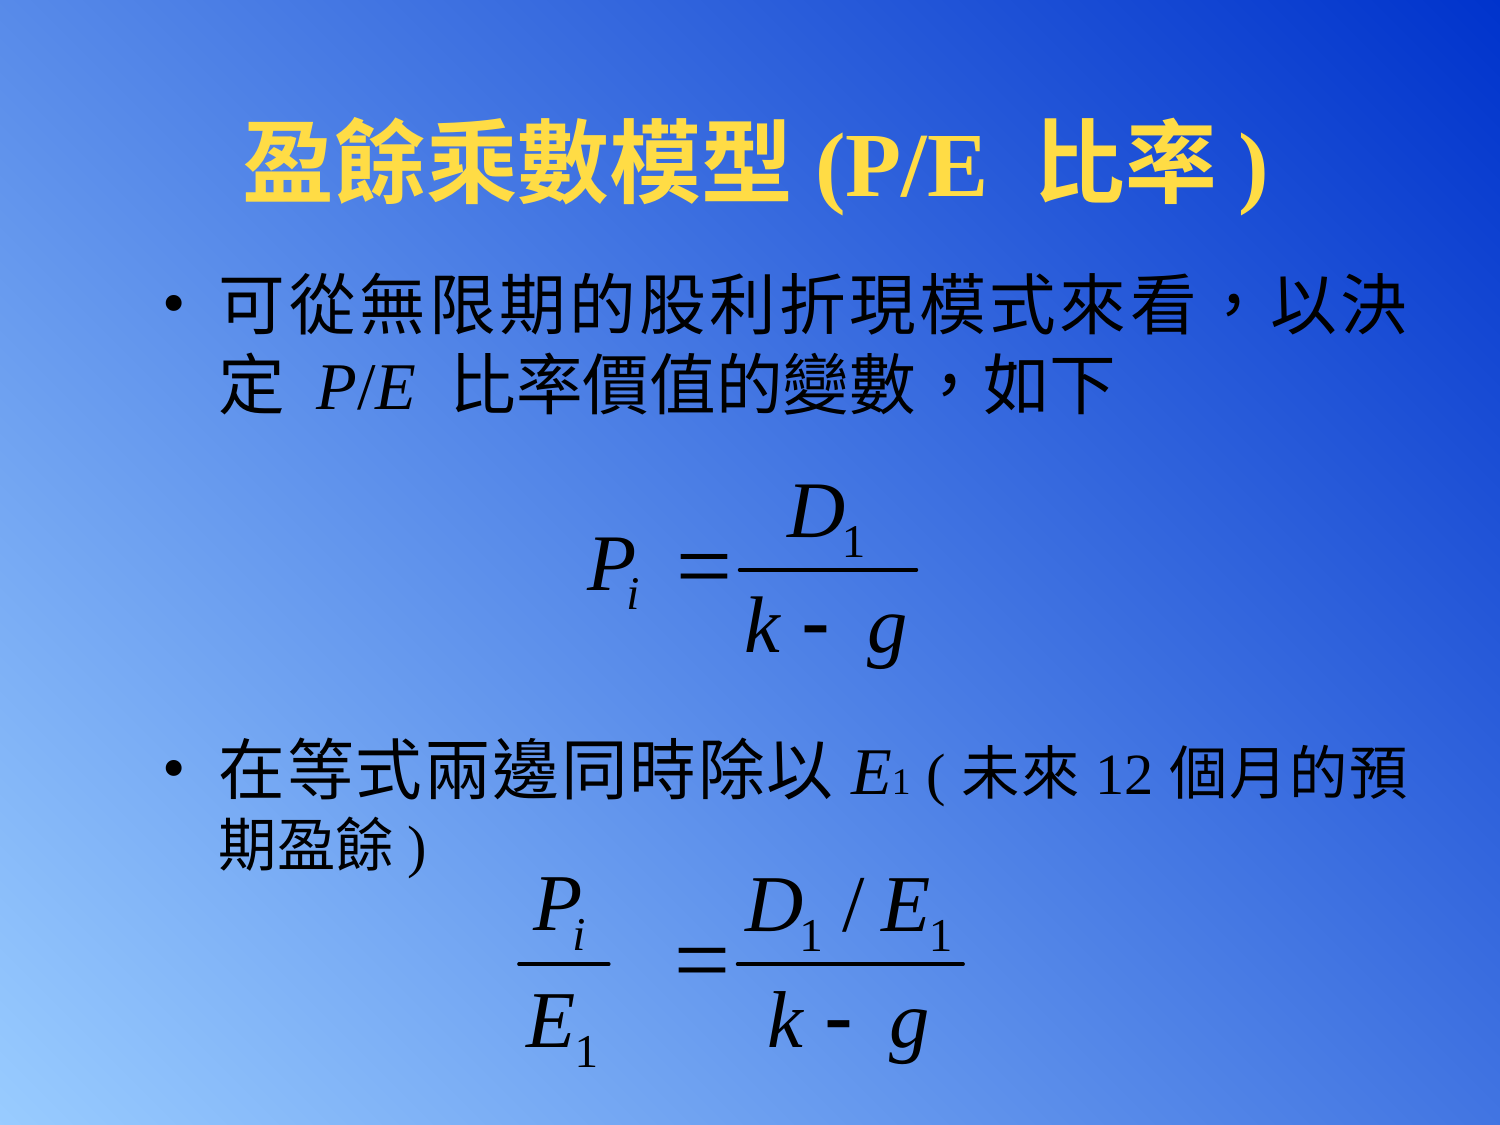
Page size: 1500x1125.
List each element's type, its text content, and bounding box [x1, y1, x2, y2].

chart [572, 456, 936, 684]
list 可從無限期的股利折現模式來看，以決定 P/E 比率價值的變數，如下 在等式兩邊同時除以E1 (未來12個月的預期盈餘) [147, 255, 1423, 931]
text_box 盈餘乘數模型(P/E 比率) [53, 66, 1459, 254]
chart [505, 849, 983, 1099]
